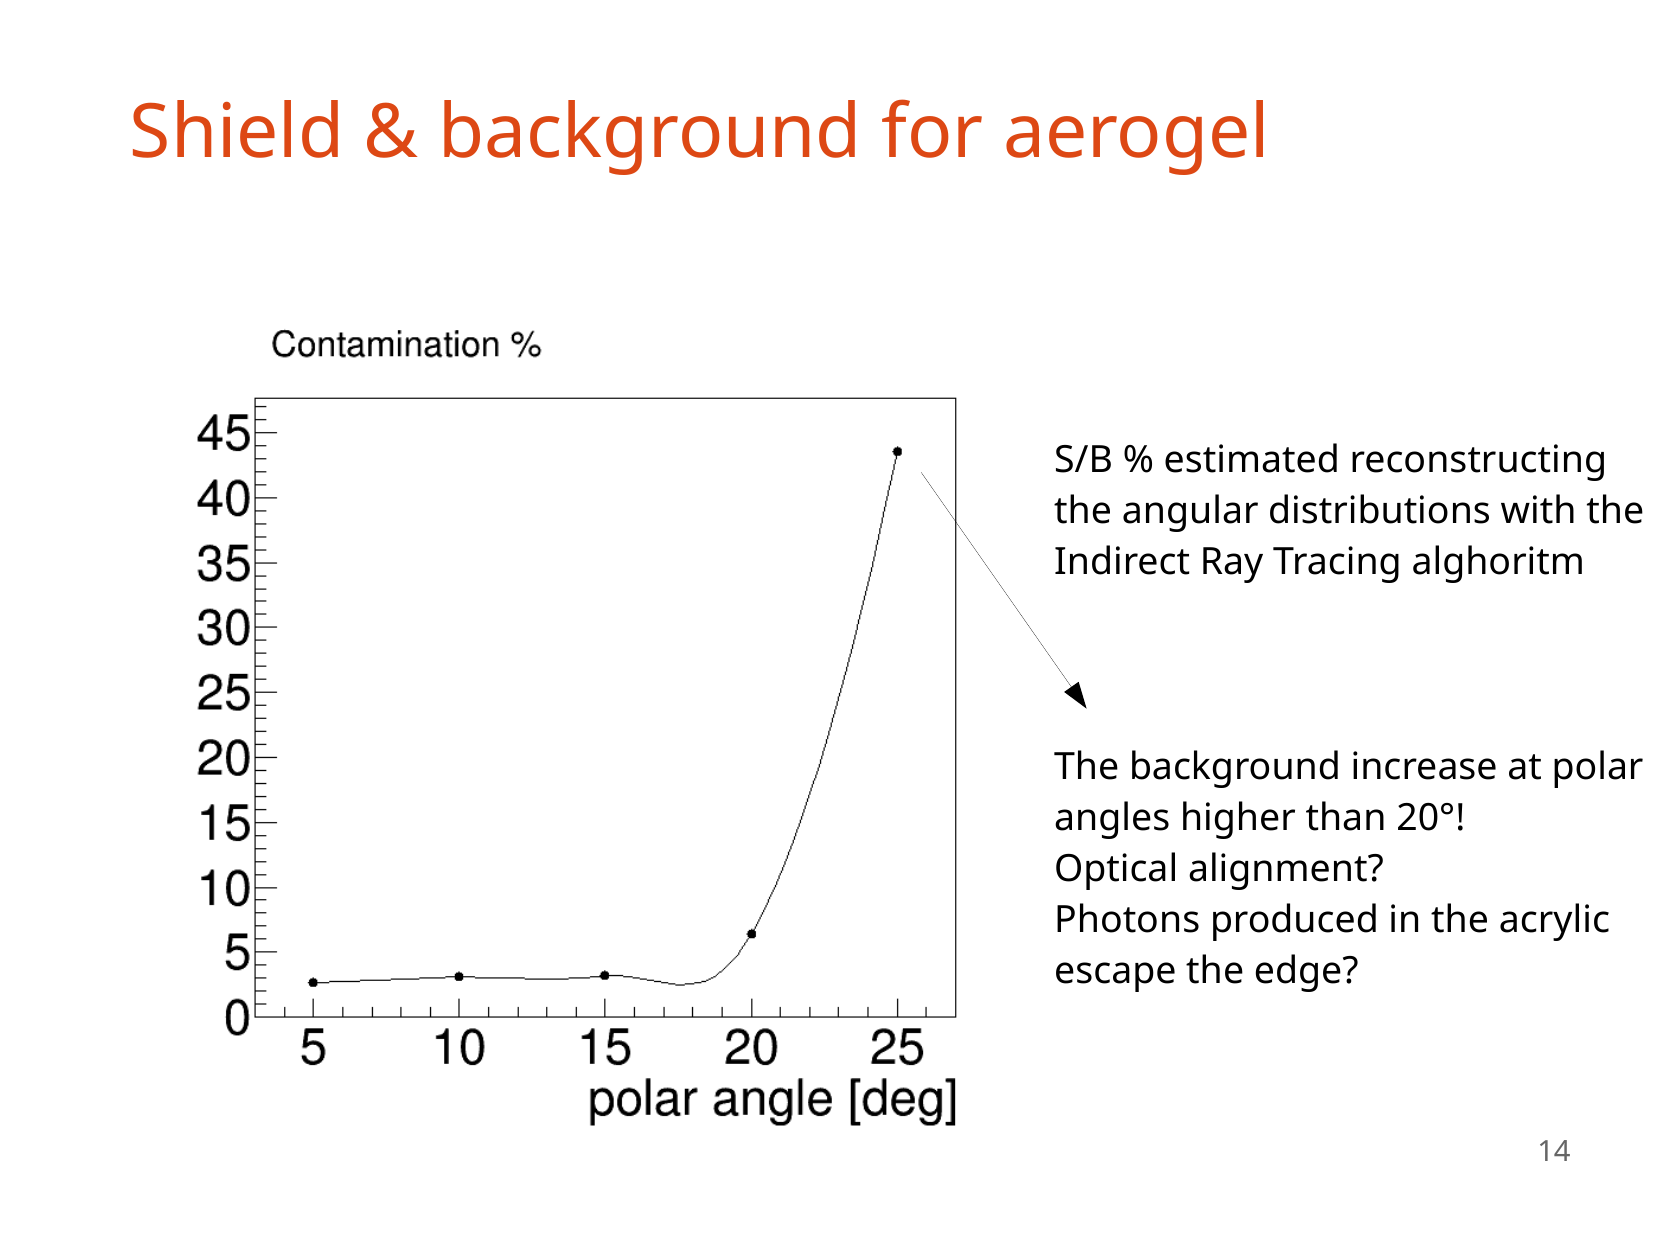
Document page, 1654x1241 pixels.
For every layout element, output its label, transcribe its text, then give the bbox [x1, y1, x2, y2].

text_box The background increase at polar angles higher than 20°! Optical alignment? Photons produced in the acrylic escape the edge? [1039, 732, 1642, 959]
picture [1060, 965, 1069, 971]
title Shield & background for aerogel [129, 64, 1518, 192]
text_box S/B % estimated reconstructing the angular distributions with the Indirect Ray Tracing alghoritm [1039, 425, 1639, 567]
picture [1060, 974, 1069, 980]
picture [123, 316, 1069, 1141]
